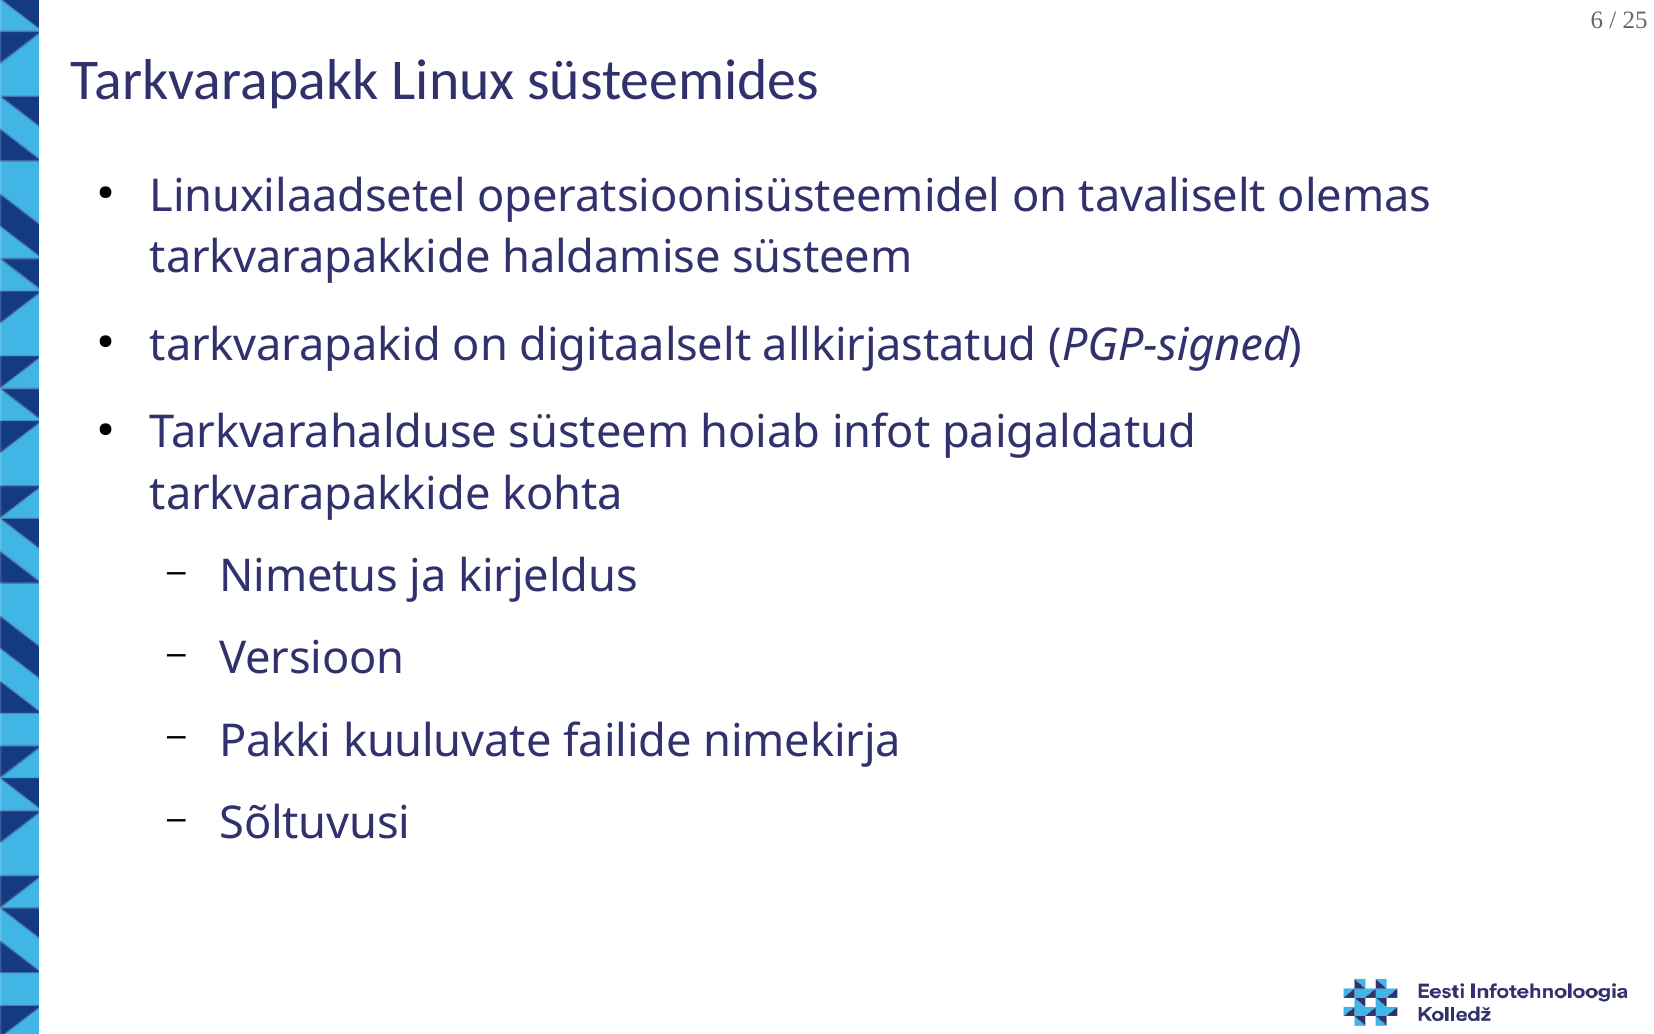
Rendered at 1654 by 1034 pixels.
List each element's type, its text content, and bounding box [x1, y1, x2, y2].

title Tarkvarapakk Linux süsteemides [70, 41, 1630, 130]
list Linuxilaadsetel operatsioonisüsteemidel on tavaliselt olemas tarkvarapakkide haldamise süsteem tarkvarapakid on digitaalselt allkirjastatud (PGP-signed) Tarkvarahalduse süsteem hoiab infot paigaldatud tarkvarapakkide kohta Nimetus ja kirjeldus Versioon Pakki kuuluvate failide nimekirja Sõltuvusi [80, 163, 1536, 857]
